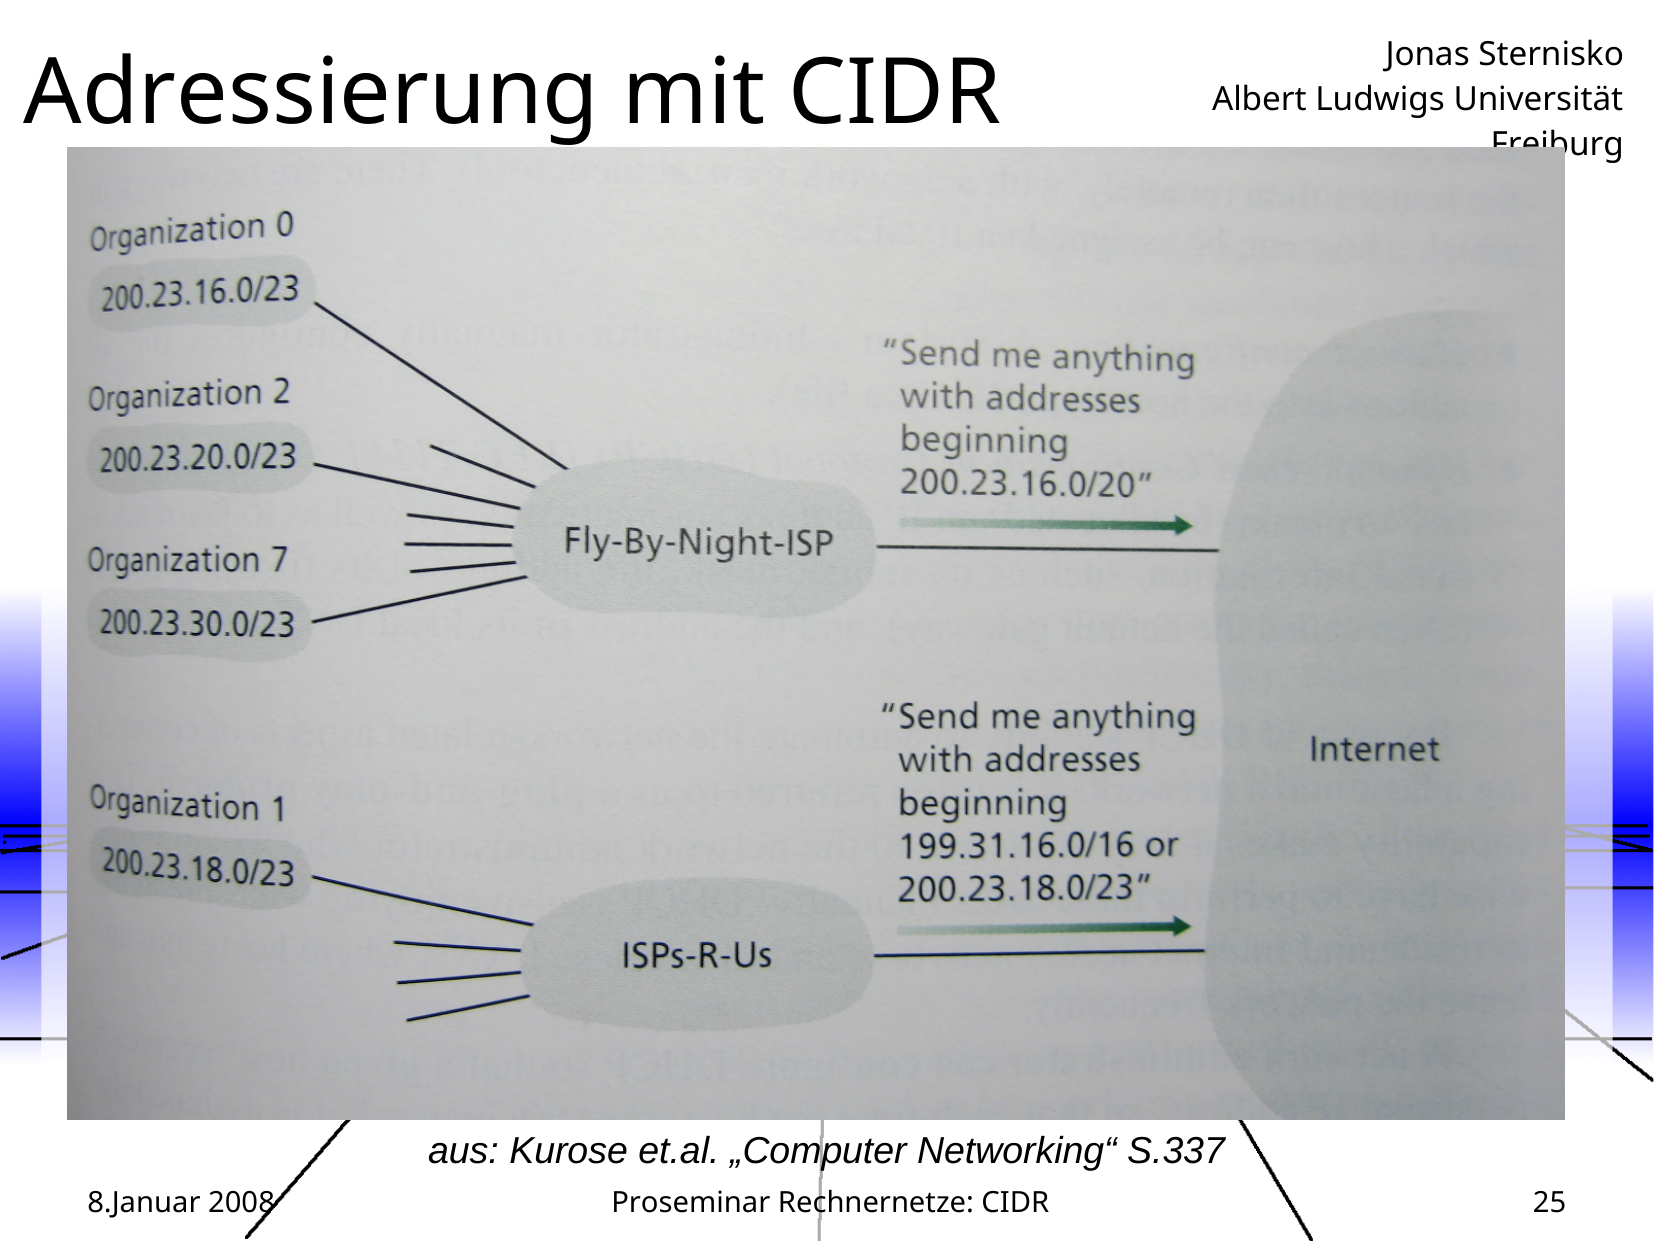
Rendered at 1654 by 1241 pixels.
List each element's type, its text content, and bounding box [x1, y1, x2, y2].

text_box aus: Kurose et.al. „Computer Networking“ S.337 [413, 1122, 1239, 1179]
picture [0, 0, 1654, 1241]
title Adressierung mit CIDR [23, 31, 1093, 146]
